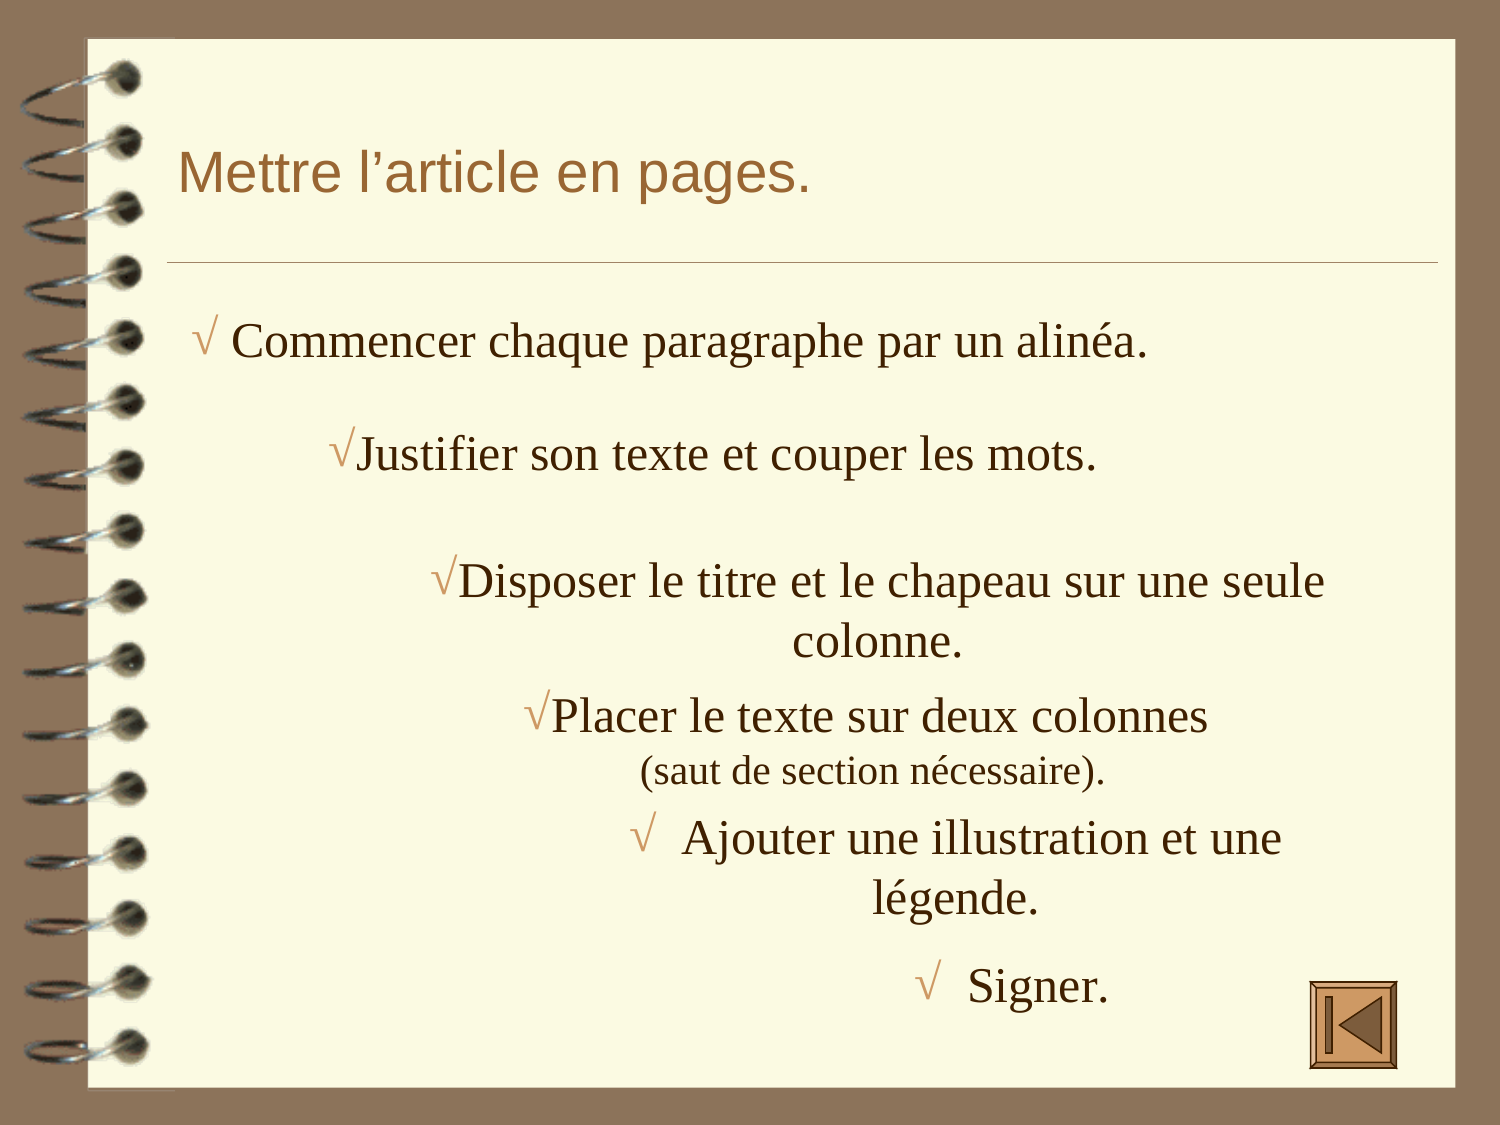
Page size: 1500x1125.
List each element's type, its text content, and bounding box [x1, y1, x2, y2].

text_box Justifier son texte et couper les mots. [314, 412, 1351, 488]
text_box Signer. [900, 944, 1149, 1021]
text_box [1312, 982, 1397, 1068]
text_box Placer le texte sur deux colonnes (saut de section nécessaire). [435, 676, 1311, 801]
text_box Commencer chaque paragraphe par un alinéa. [176, 299, 1225, 376]
title Mettre l’article en pages. [162, 74, 1438, 263]
picture [0, 0, 175, 1125]
text_box Ajouter une illustration et une légende. [562, 797, 1351, 933]
text_box Disposer le titre et le chapeau sur une seule colonne. [360, 539, 1397, 676]
